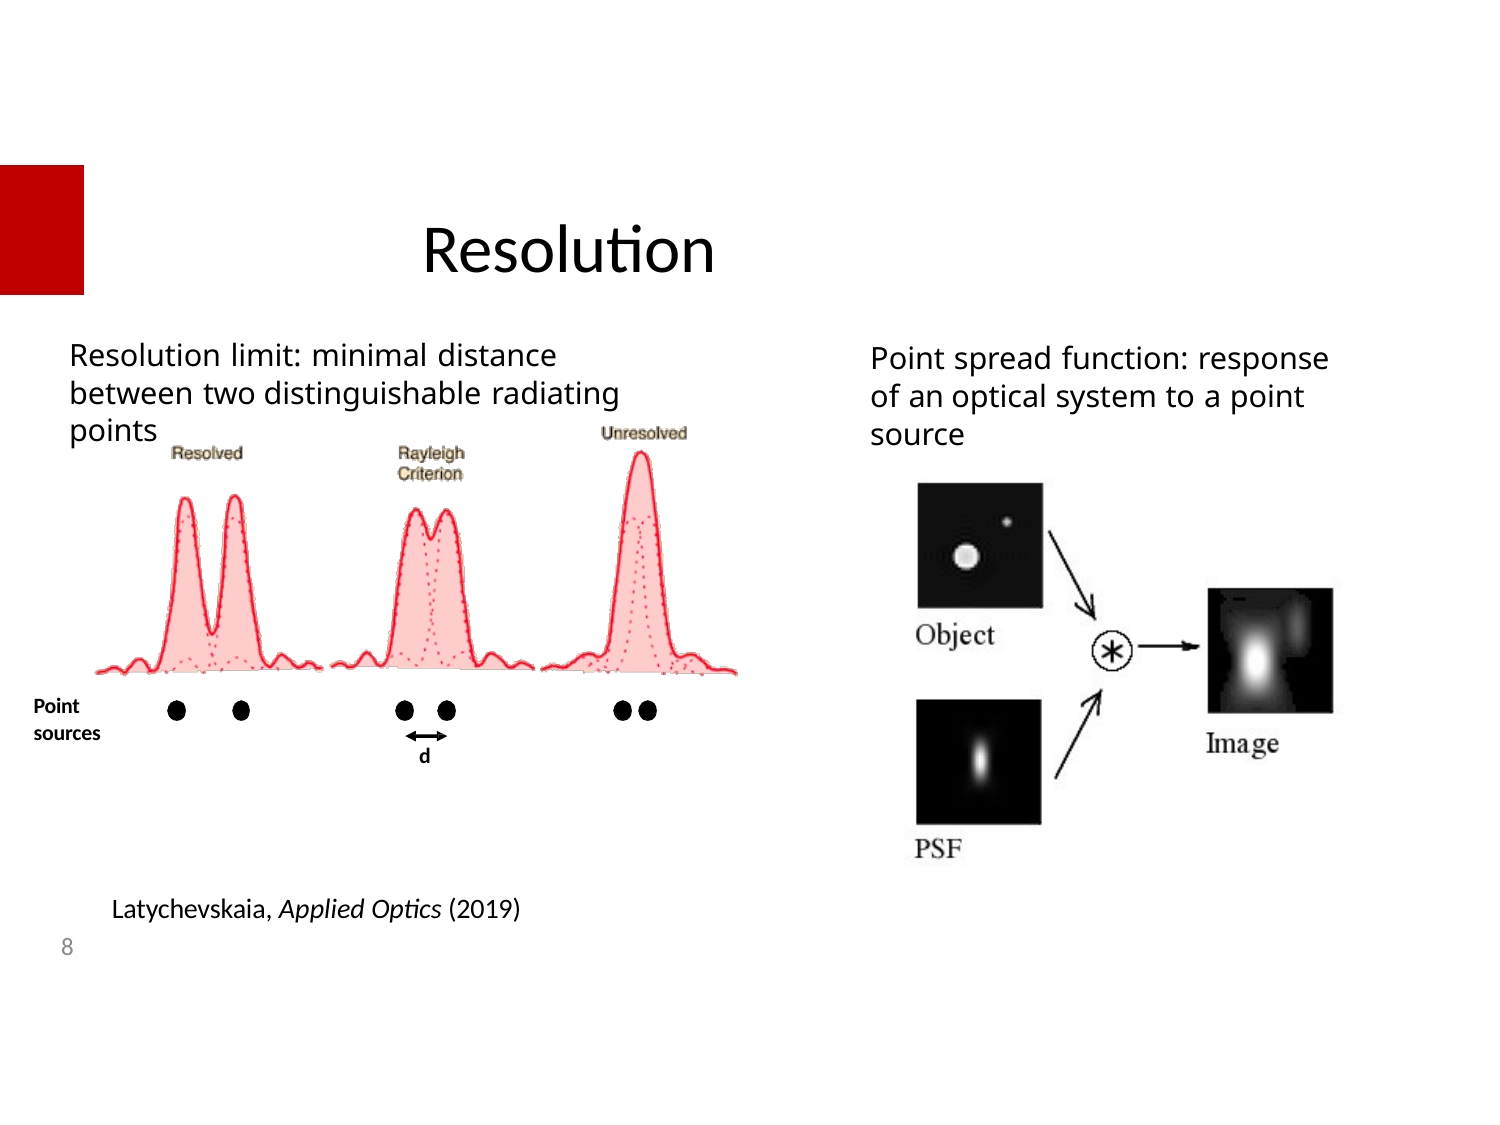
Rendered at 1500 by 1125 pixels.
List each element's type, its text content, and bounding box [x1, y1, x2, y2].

text_box [1, 167, 82, 293]
text_box Point sources [31, 690, 104, 745]
title Resolution [84, 202, 1069, 288]
picture [167, 700, 186, 721]
text_box d [417, 739, 433, 768]
picture [83, 412, 752, 684]
picture [437, 700, 456, 721]
picture [638, 700, 657, 721]
picture [613, 700, 632, 721]
picture [904, 477, 1343, 866]
picture [395, 700, 414, 721]
text_box [405, 730, 448, 742]
text_box Latychevskaia, Applied Optics (2019) [110, 889, 528, 925]
text_box Resolution limit: minimal distance between two distinguishable radiating points [67, 334, 667, 410]
picture [232, 700, 250, 721]
text_box 10 [56, 929, 319, 961]
text_box Point spread function: response of an optical system to a point source [868, 337, 1341, 413]
